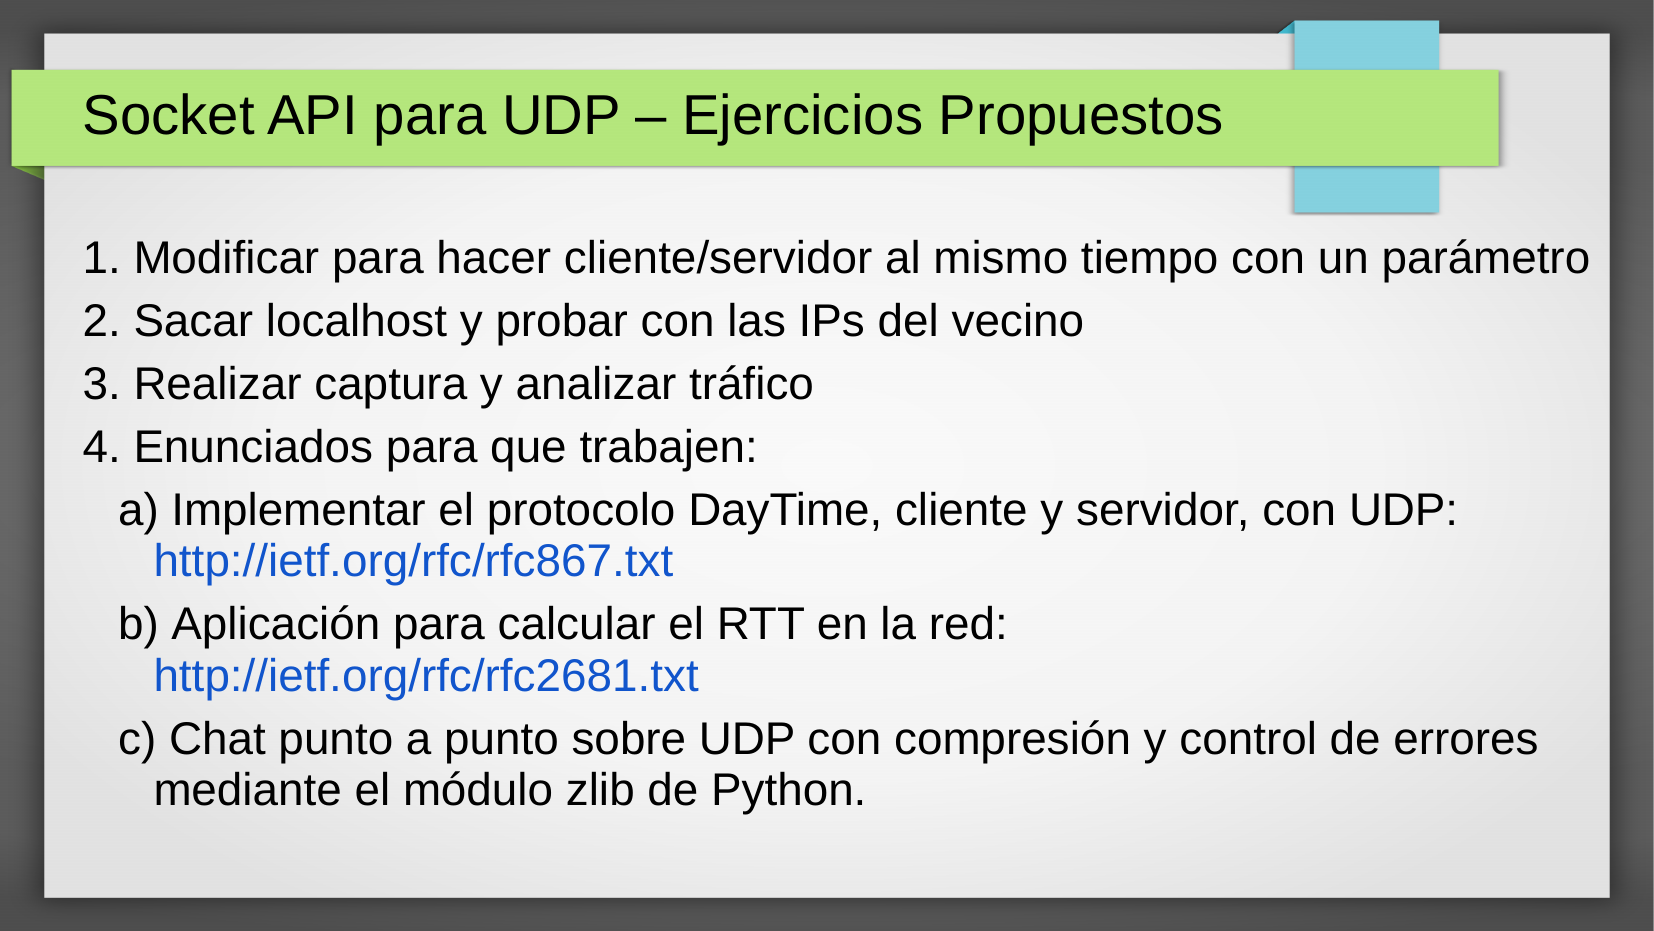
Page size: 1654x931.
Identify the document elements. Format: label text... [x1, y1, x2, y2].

subtitle Modificar para hacer cliente/servidor al mismo tiempo con un parámetro Sacar localhost y probar con las IPs del vecino Realizar captura y analizar tráfico Enunciados para que trabajen: Implementar el protocolo DayTime, cliente y servidor, con UDP:http://ietf.org/rfc/rfc867.txt Aplicación para calcular el RTT en la red: http://ietf.org/rfc/rfc2681.txt Chat punto a punto sobre UDP con compresión y control de errores mediante el módulo zlib de Python. [82, 205, 1596, 913]
picture [0, 0, 1654, 931]
title Socket API para UDP – Ejercicios Propuestos [82, 52, 1440, 179]
